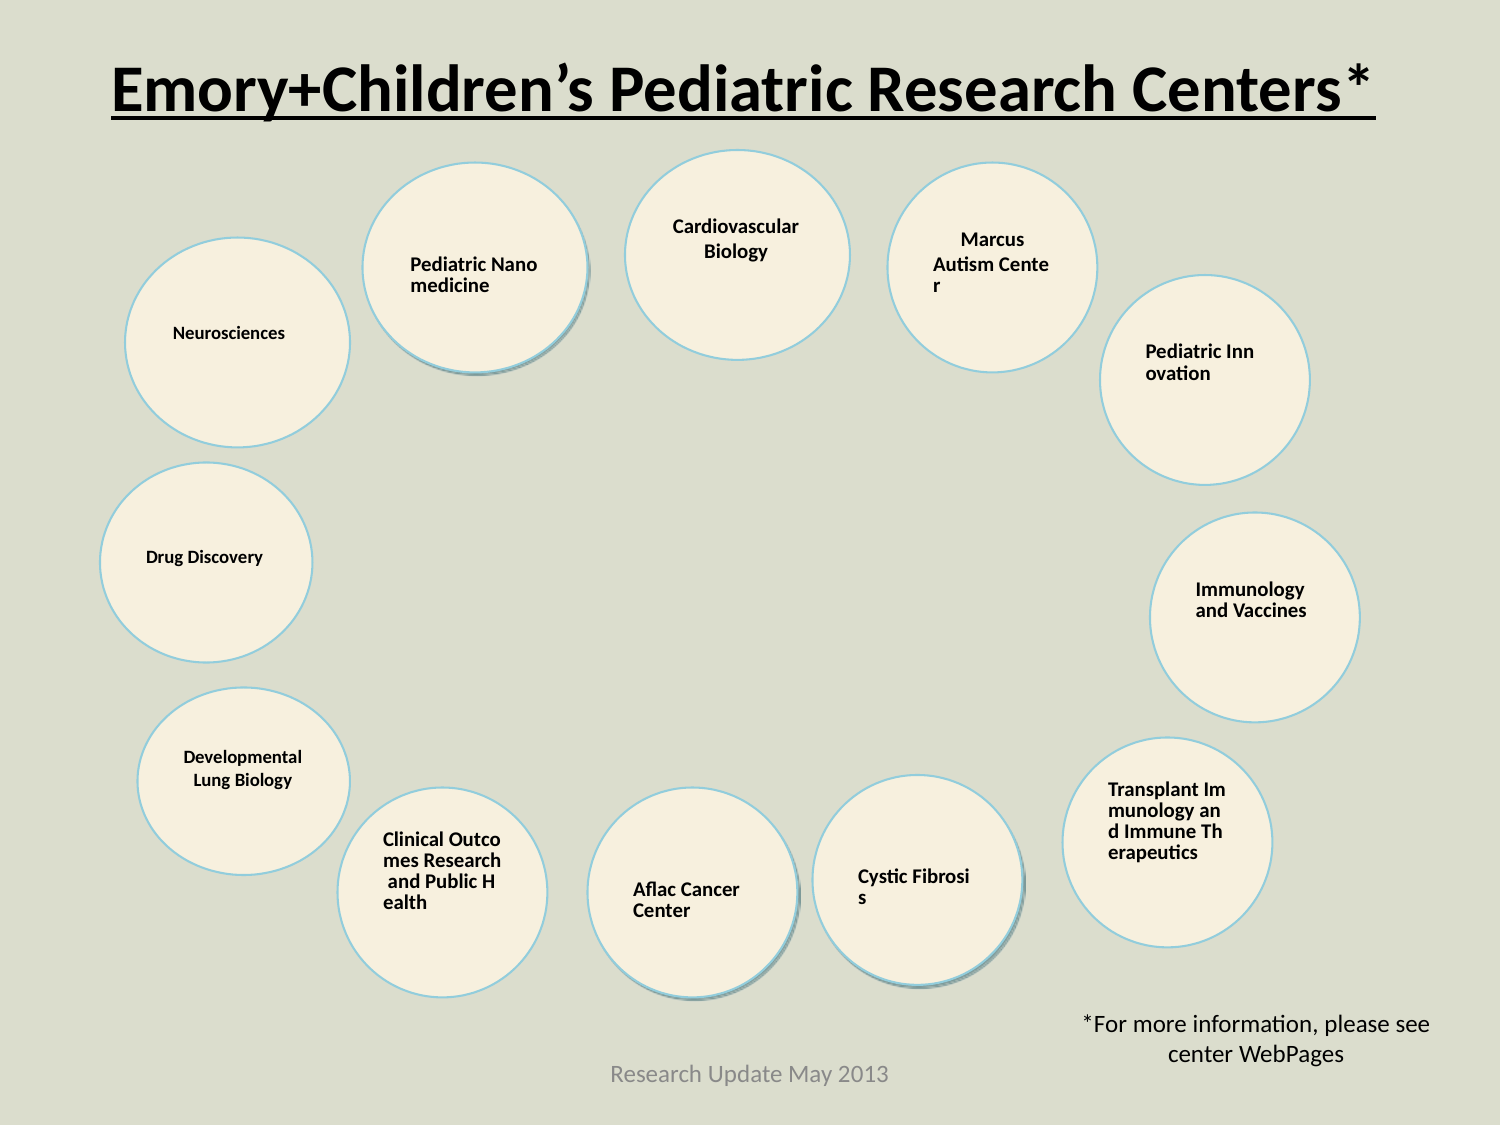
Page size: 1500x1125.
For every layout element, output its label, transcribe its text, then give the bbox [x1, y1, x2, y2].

text_box Cystic Fibrosis [812, 774, 1023, 985]
text_box Pediatric Innovation [1100, 275, 1310, 485]
text_box Immunology and Vaccines [1149, 512, 1360, 723]
text_box Transplant Immunology and Immune Therapeutics [1062, 737, 1273, 948]
text_box Cardiovascular Biology [624, 149, 851, 360]
text_box Developmental Lung Biology [137, 687, 350, 876]
text_box Neurosciences [125, 237, 351, 448]
text_box *For more information, please see center WebPages [1062, 999, 1451, 1076]
text_box Emory+Children’s Pediatric Research Centers* [50, 37, 1438, 133]
text_box Research Update May 2013 [512, 1042, 988, 1103]
text_box Marcus Autism Center [887, 162, 1098, 373]
text_box Aflac Cancer Center [587, 787, 798, 998]
text_box Pediatric Nanomedicine [362, 162, 588, 373]
text_box Clinical Outcomes Research and Public Health [337, 787, 548, 998]
text_box Drug Discovery [99, 462, 313, 663]
